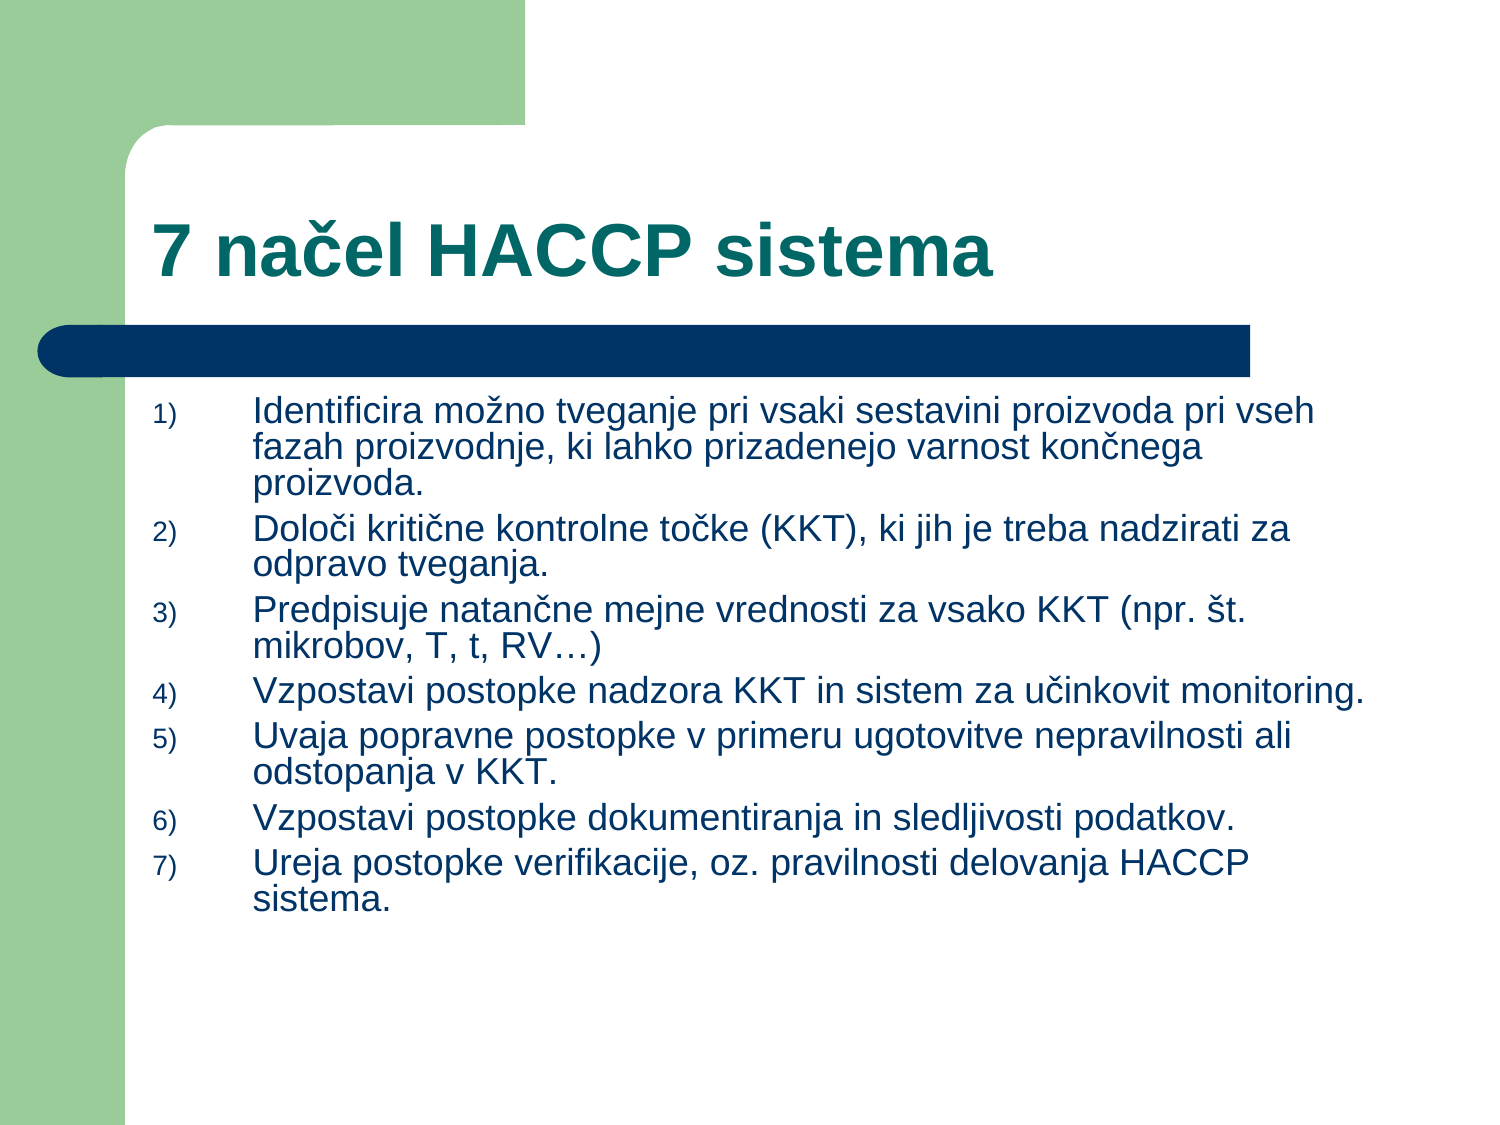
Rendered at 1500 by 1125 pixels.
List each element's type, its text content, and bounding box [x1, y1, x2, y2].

list Identificira možno tveganje pri vsaki sestavini proizvoda pri vseh fazah proizvodnje, ki lahko prizadenejo varnost končnega proizvoda. Določi kritične kontrolne točke (KKT), ki jih je treba nadzirati za odpravo tveganja. Predpisuje natančne mejne vrednosti za vsako KKT (npr. št. mikrobov, T, t, RV…) Vzpostavi postopke nadzora KKT in sistem za učinkovit monitoring. Uvaja popravne postopke v primeru ugotovitve nepravilnosti ali odstopanja v KKT. Vzpostavi postopke dokumentiranja in sledljivosti podatkov. Ureja postopke verifikacije, oz. pravilnosti delovanja HACCP sistema. [137, 387, 1400, 1062]
title 7 načel HACCP sistema [136, 136, 1414, 301]
